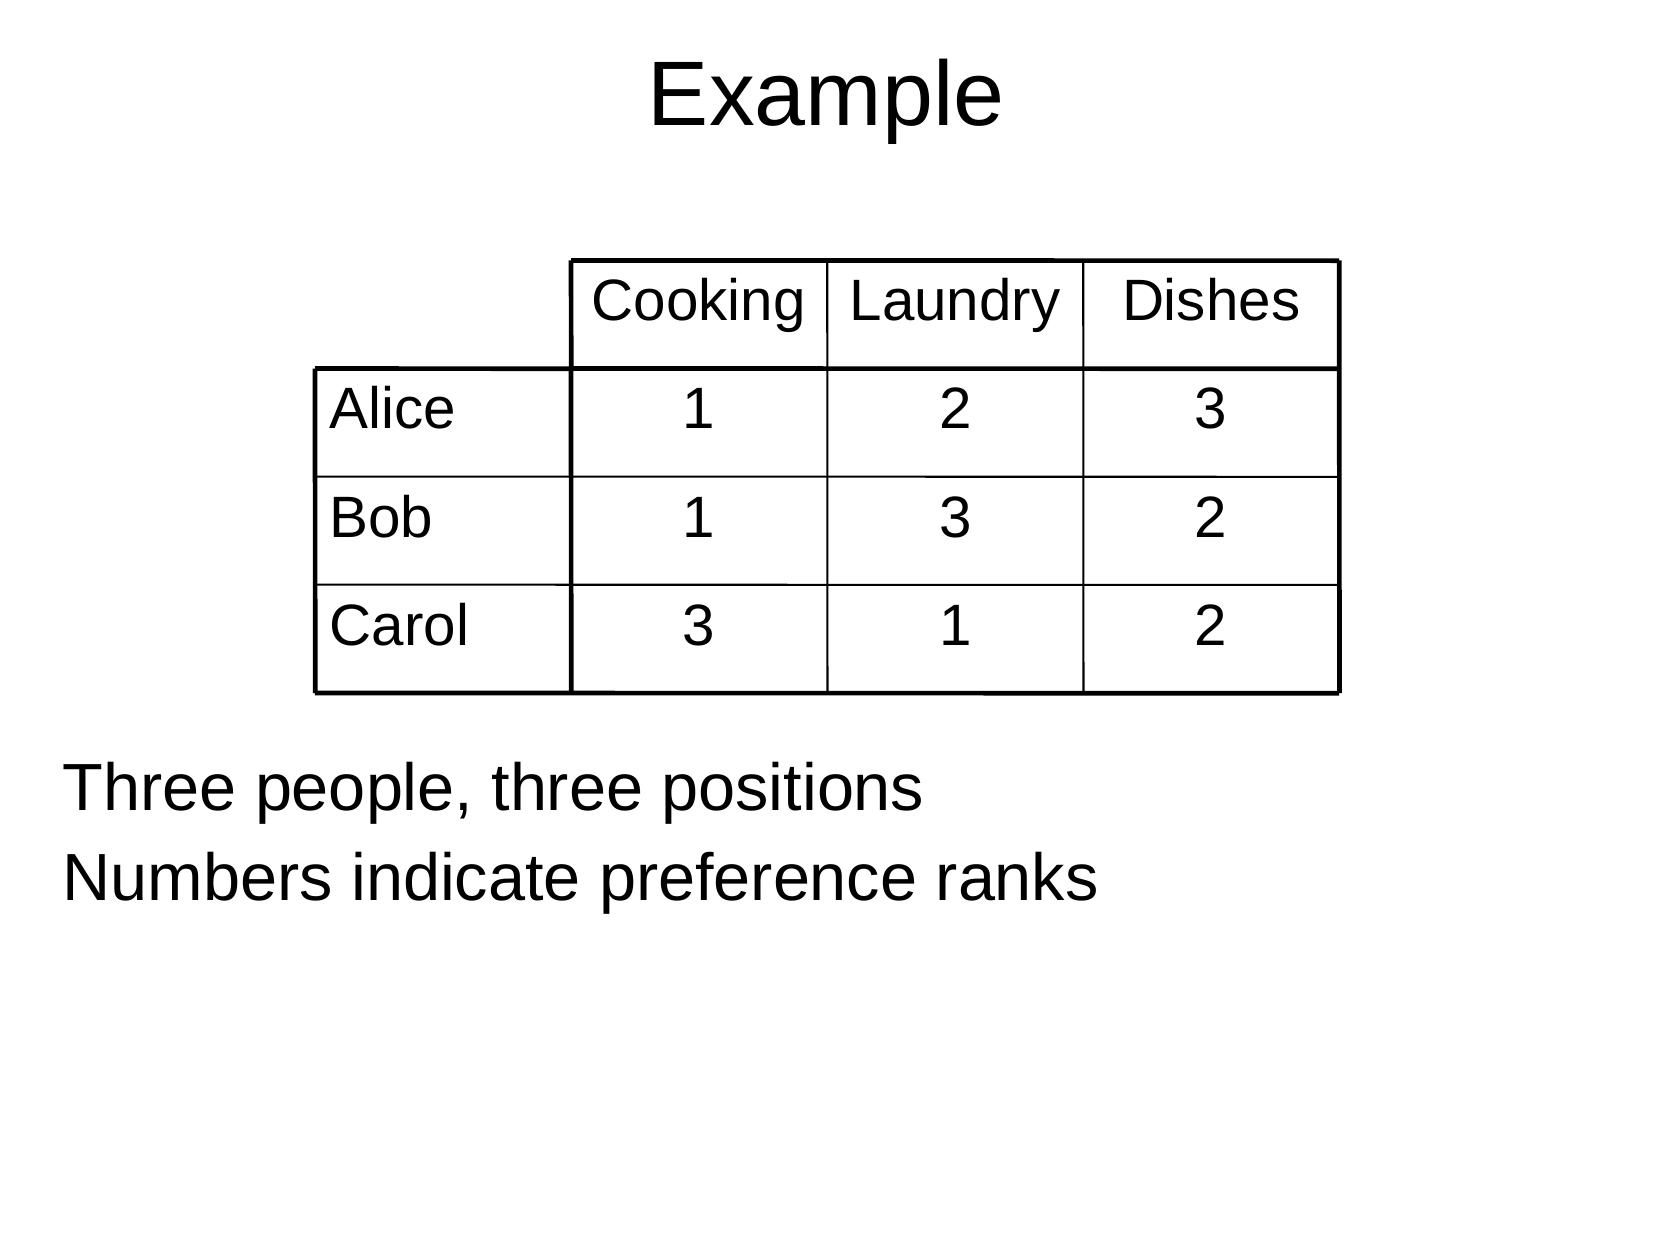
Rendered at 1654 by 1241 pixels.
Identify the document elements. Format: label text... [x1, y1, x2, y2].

text_box Carol [318, 586, 568, 690]
text_box 1 [829, 586, 1082, 690]
text_box 3 [574, 586, 826, 690]
text_box Alice [318, 371, 568, 475]
text_box Bob [318, 478, 568, 583]
text_box 2 [829, 371, 1082, 475]
text_box 2 [1085, 586, 1337, 690]
title Example [0, 7, 1654, 181]
list Three people, three positions Numbers indicate preference ranks [45, 750, 1609, 1241]
text_box 1 [574, 371, 826, 475]
text_box Dishes [1085, 263, 1336, 366]
text_box 3 [829, 478, 1082, 583]
text_box 1 [574, 478, 826, 583]
text_box 3 [1085, 371, 1337, 475]
text_box Cooking [574, 263, 826, 366]
text_box Laundry [829, 263, 1082, 366]
text_box 2 [1085, 478, 1337, 583]
